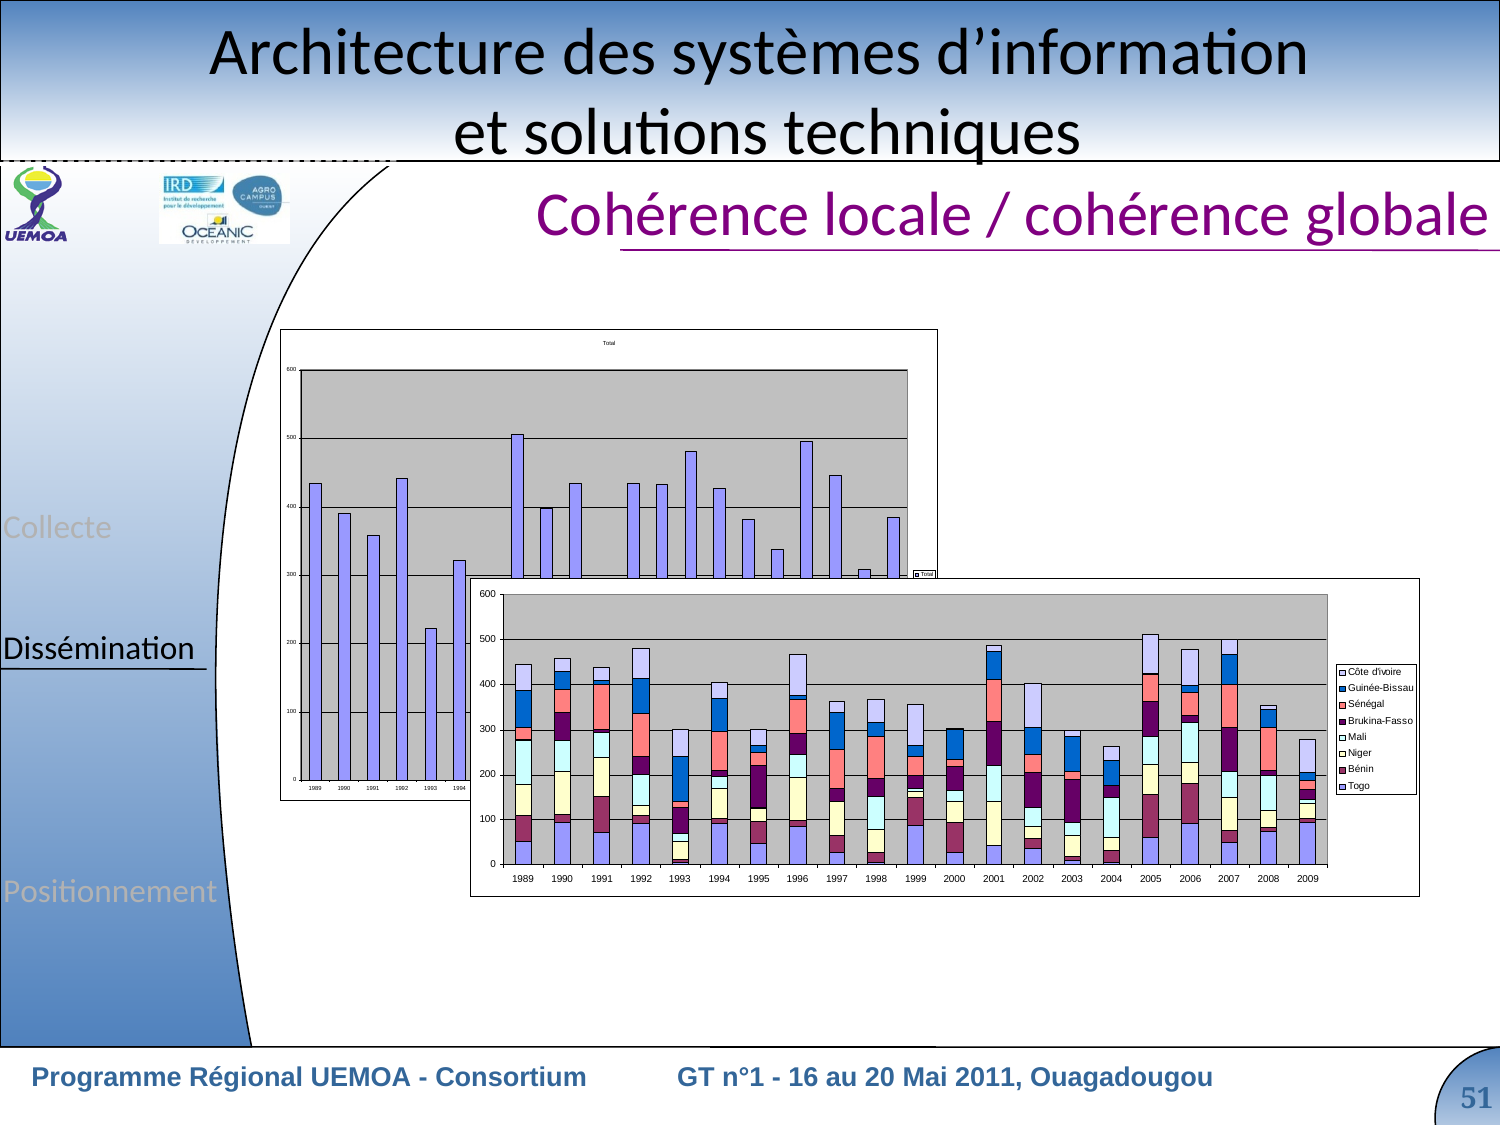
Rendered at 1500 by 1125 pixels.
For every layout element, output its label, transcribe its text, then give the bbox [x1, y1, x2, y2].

text_box Cohérence locale / cohérence globale [265, 165, 1500, 256]
picture [159, 173, 265, 244]
text_box Collecte Dissémination Positionnement [0, 497, 314, 1039]
text_box Architecture des systèmes d’information et solutions techniques [53, 0, 1483, 161]
picture [0, 166, 73, 244]
chart [277, 326, 1424, 901]
